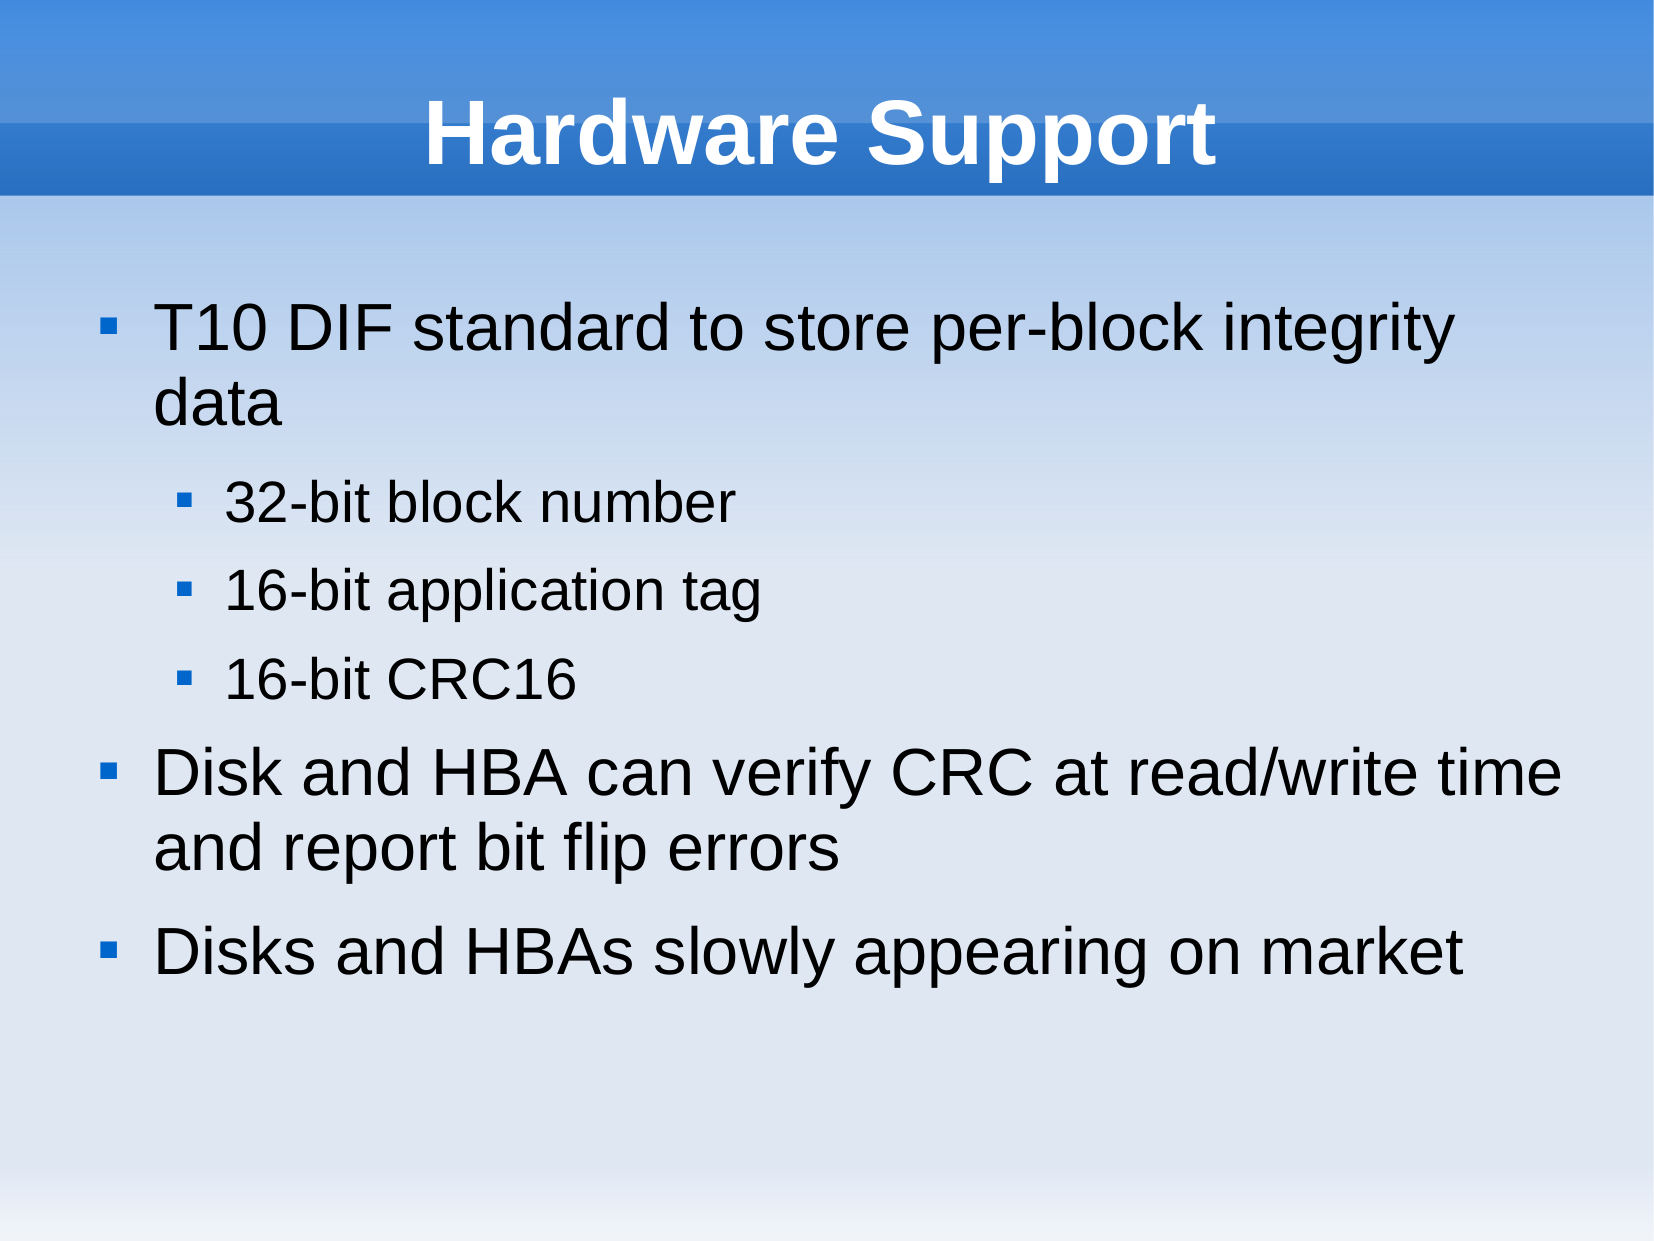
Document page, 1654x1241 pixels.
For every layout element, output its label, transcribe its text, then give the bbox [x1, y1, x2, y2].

list T10 DIF standard to store per-block integrity data 32-bit block number 16-bit application tag 16-bit CRC16 Disk and HBA can verify CRC at read/write time and report bit flip errors Disks and HBAs slowly appearing on market [82, 290, 1571, 1094]
title Hardware Support [76, 36, 1565, 229]
picture [0, 0, 1654, 1241]
